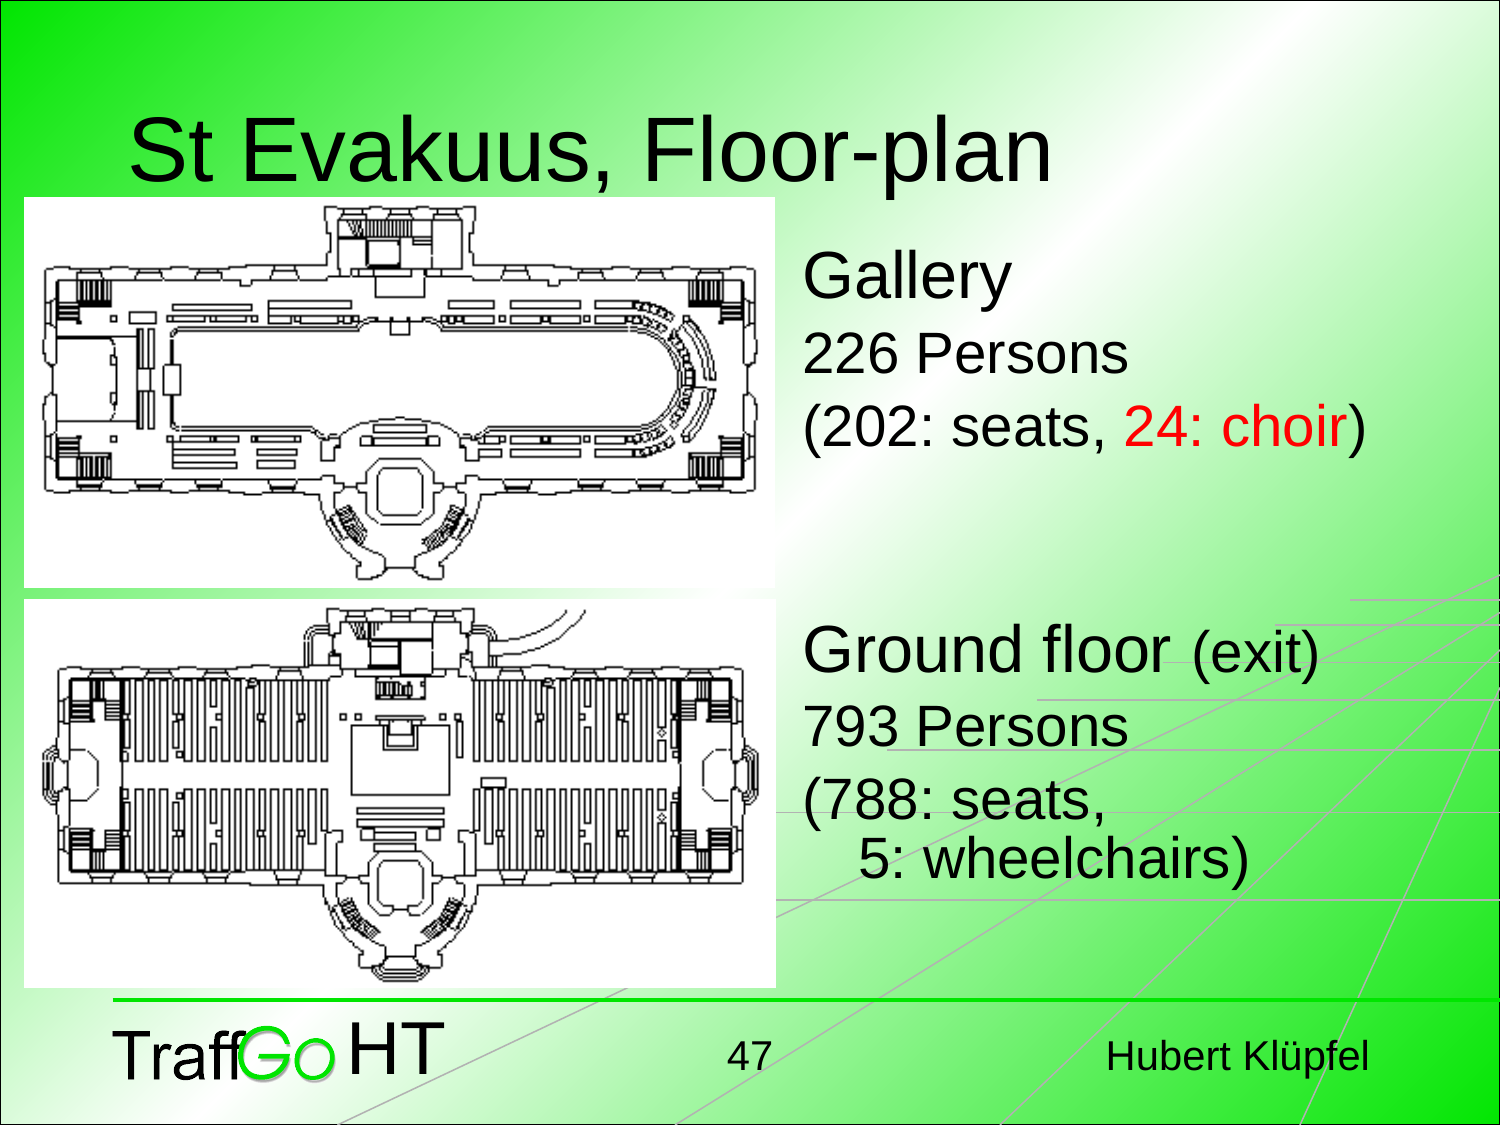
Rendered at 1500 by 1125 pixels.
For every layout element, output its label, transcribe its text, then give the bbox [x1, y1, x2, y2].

list Gallery 226 Persons (202: seats, 24: choir) Ground floor (exit) 793 Persons (788: seats, 5: wheelchairs) [787, 187, 1425, 1001]
picture [24, 599, 776, 988]
picture [24, 197, 775, 588]
picture [112, 1024, 338, 1085]
title St Evakuus, Floor-plan [112, 87, 1388, 213]
